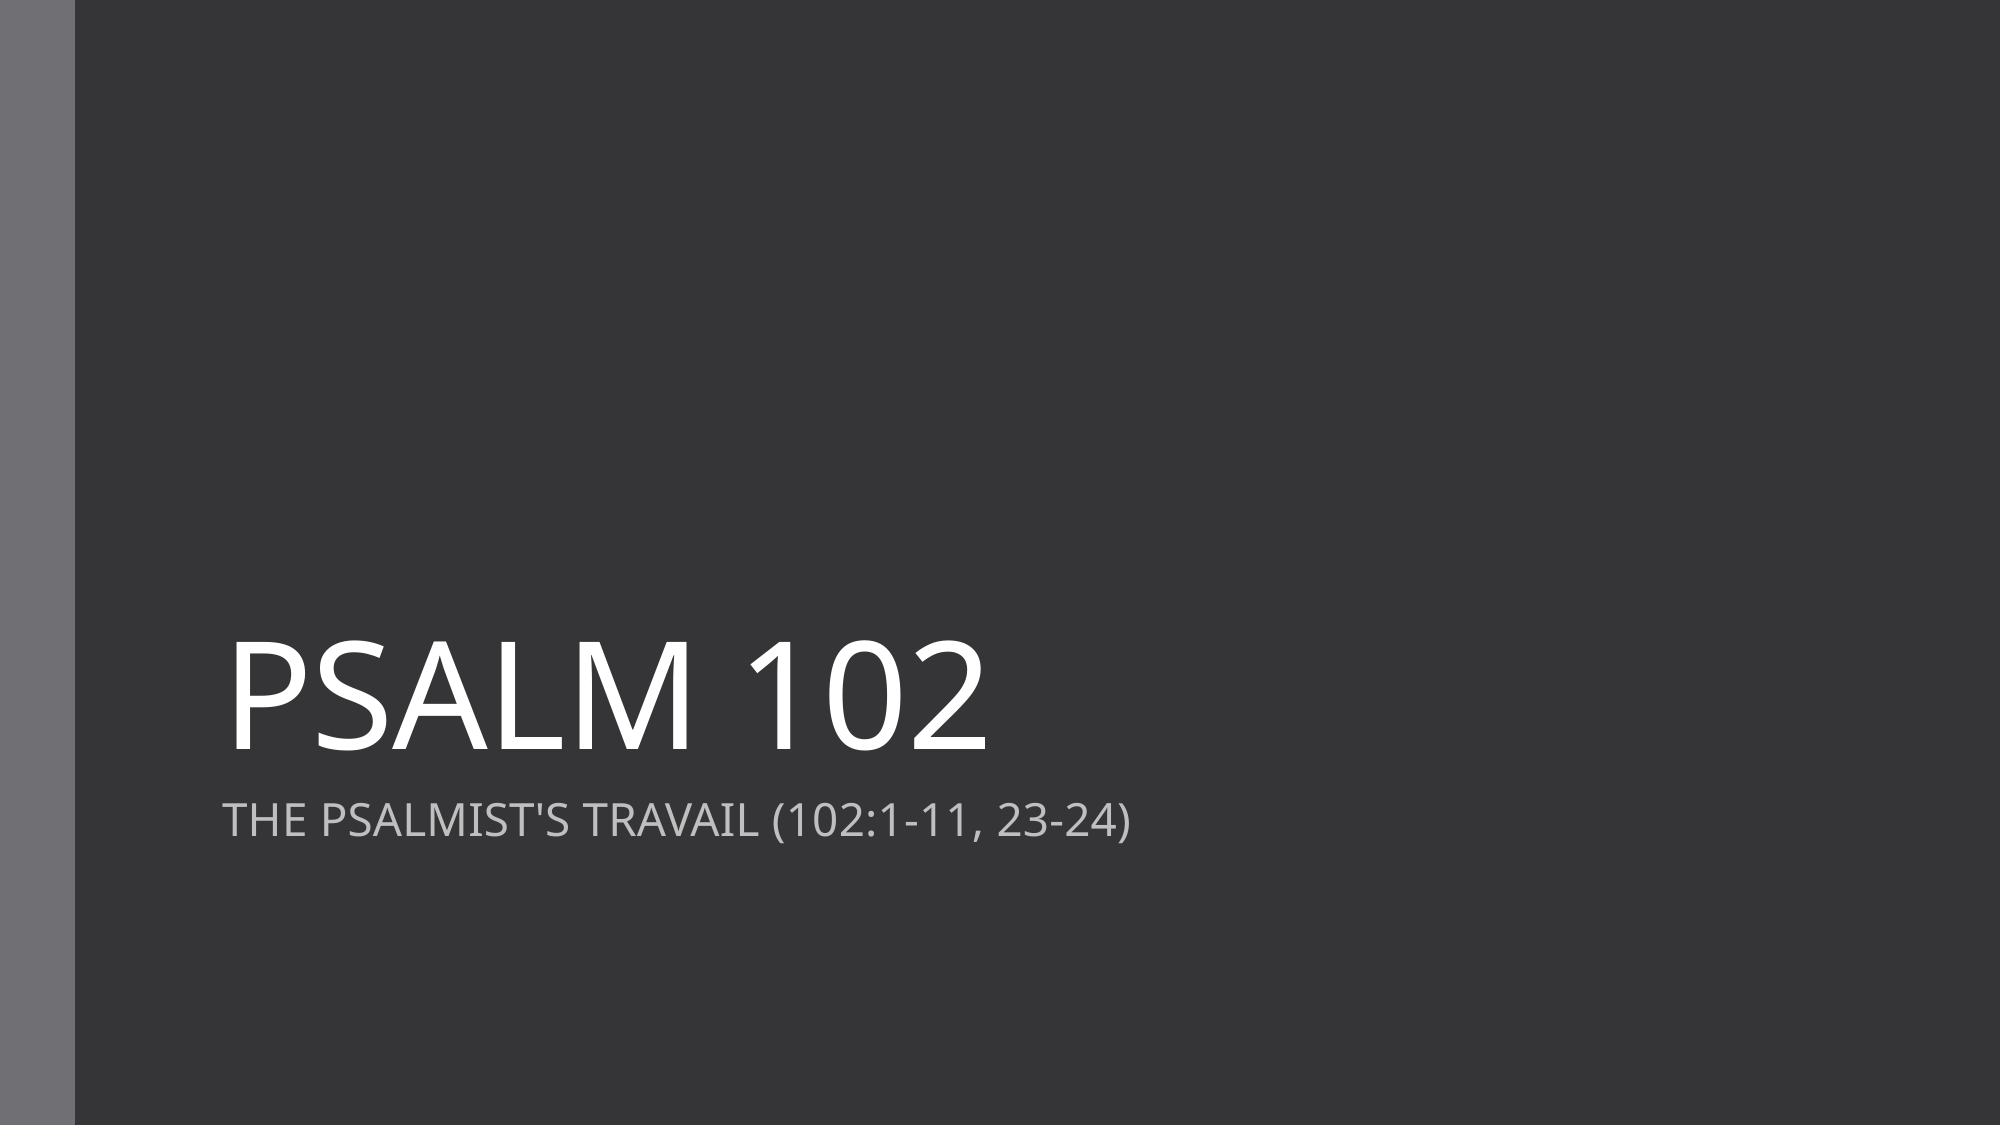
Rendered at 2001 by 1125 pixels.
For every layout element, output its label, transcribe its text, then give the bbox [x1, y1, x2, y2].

title PSALM 102 [206, 124, 1752, 787]
subtitle THE PSALMIST'S TRAVAIL (102:1-11, 23-24) [206, 787, 1752, 1066]
